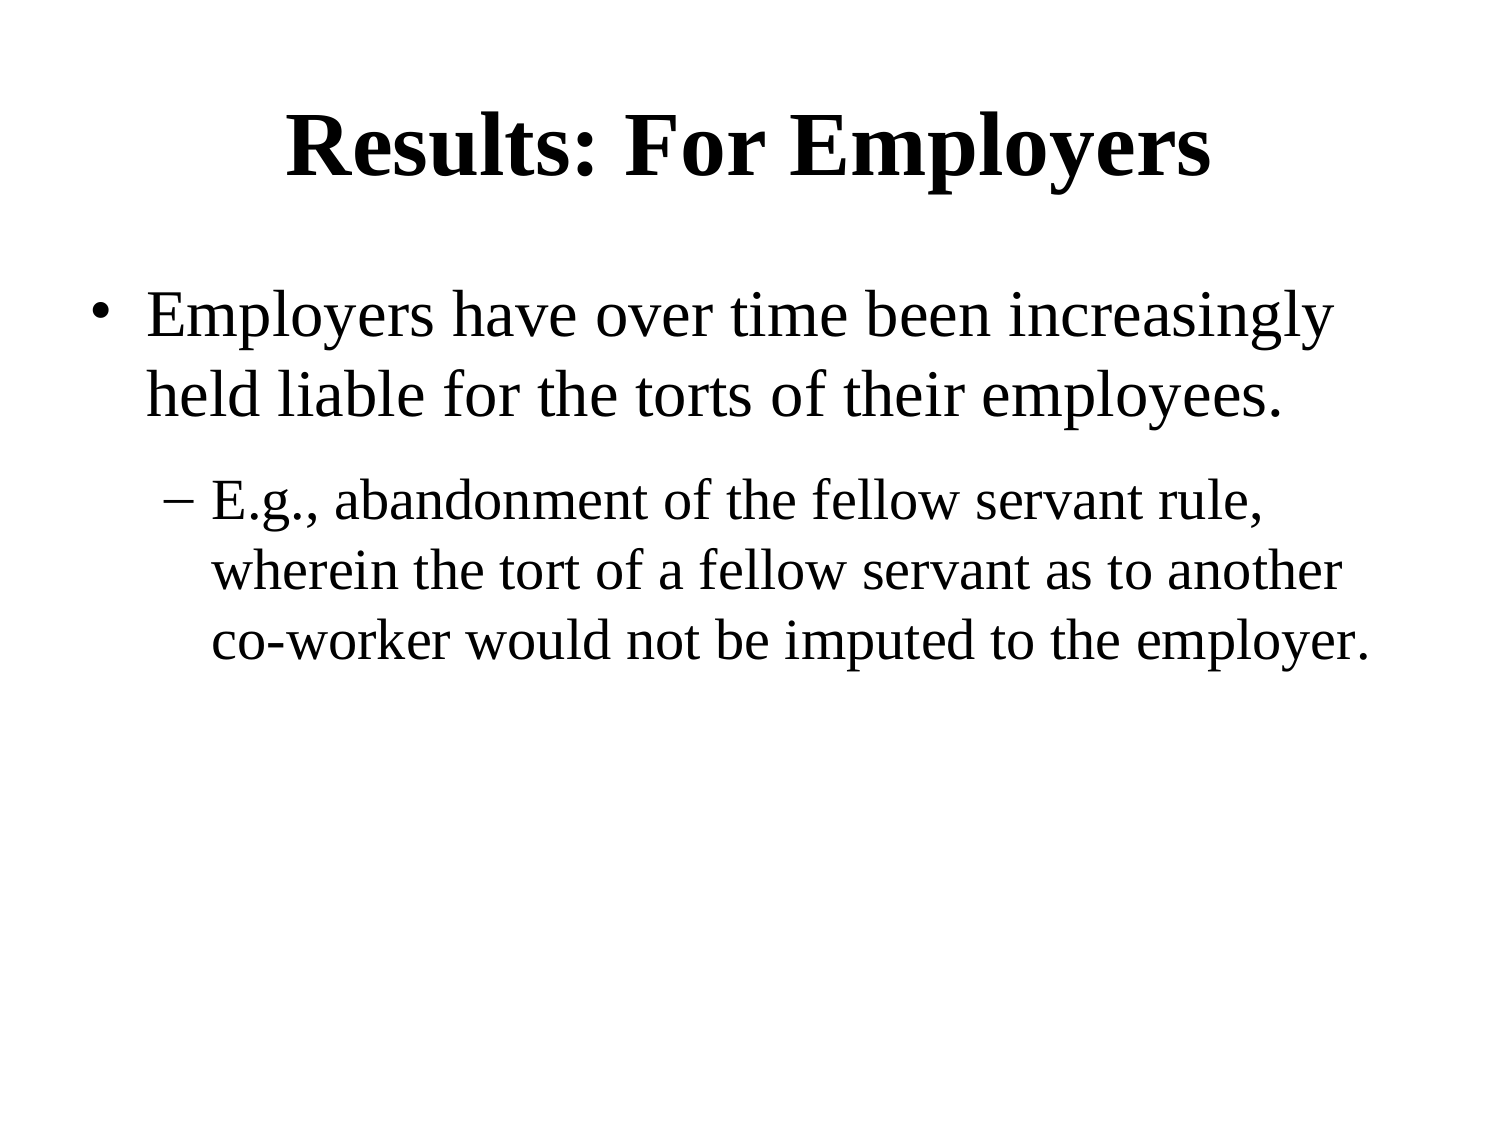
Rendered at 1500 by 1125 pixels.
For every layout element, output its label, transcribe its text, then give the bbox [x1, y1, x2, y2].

list Employers have over time been increasingly held liable for the torts of their employees. E.g., abandonment of the fellow servant rule, wherein the tort of a fellow servant as to another co-worker would not be imputed to the employer. [75, 262, 1426, 1005]
title Results: For Employers [75, 45, 1426, 233]
